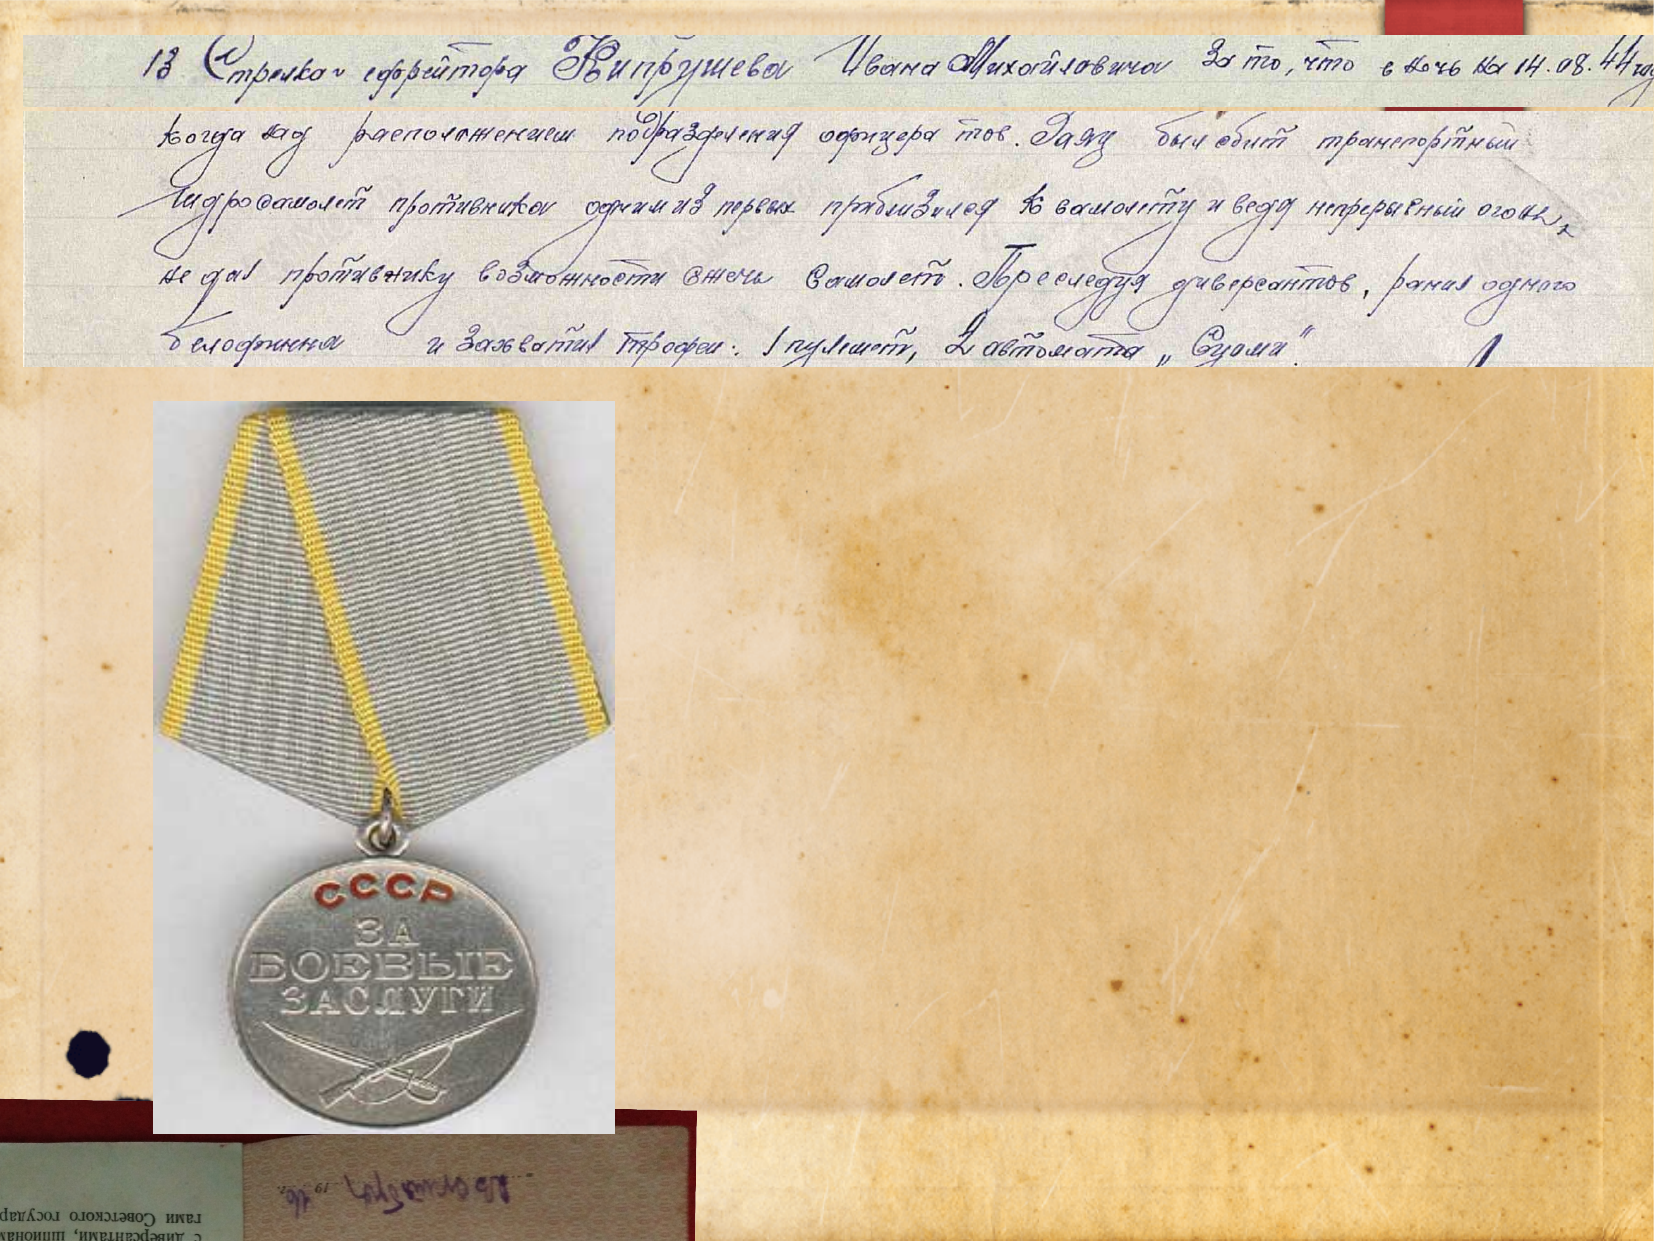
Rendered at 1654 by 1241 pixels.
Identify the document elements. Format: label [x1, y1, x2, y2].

picture [23, 111, 1654, 367]
picture [23, 35, 1654, 107]
picture [0, 401, 697, 1241]
